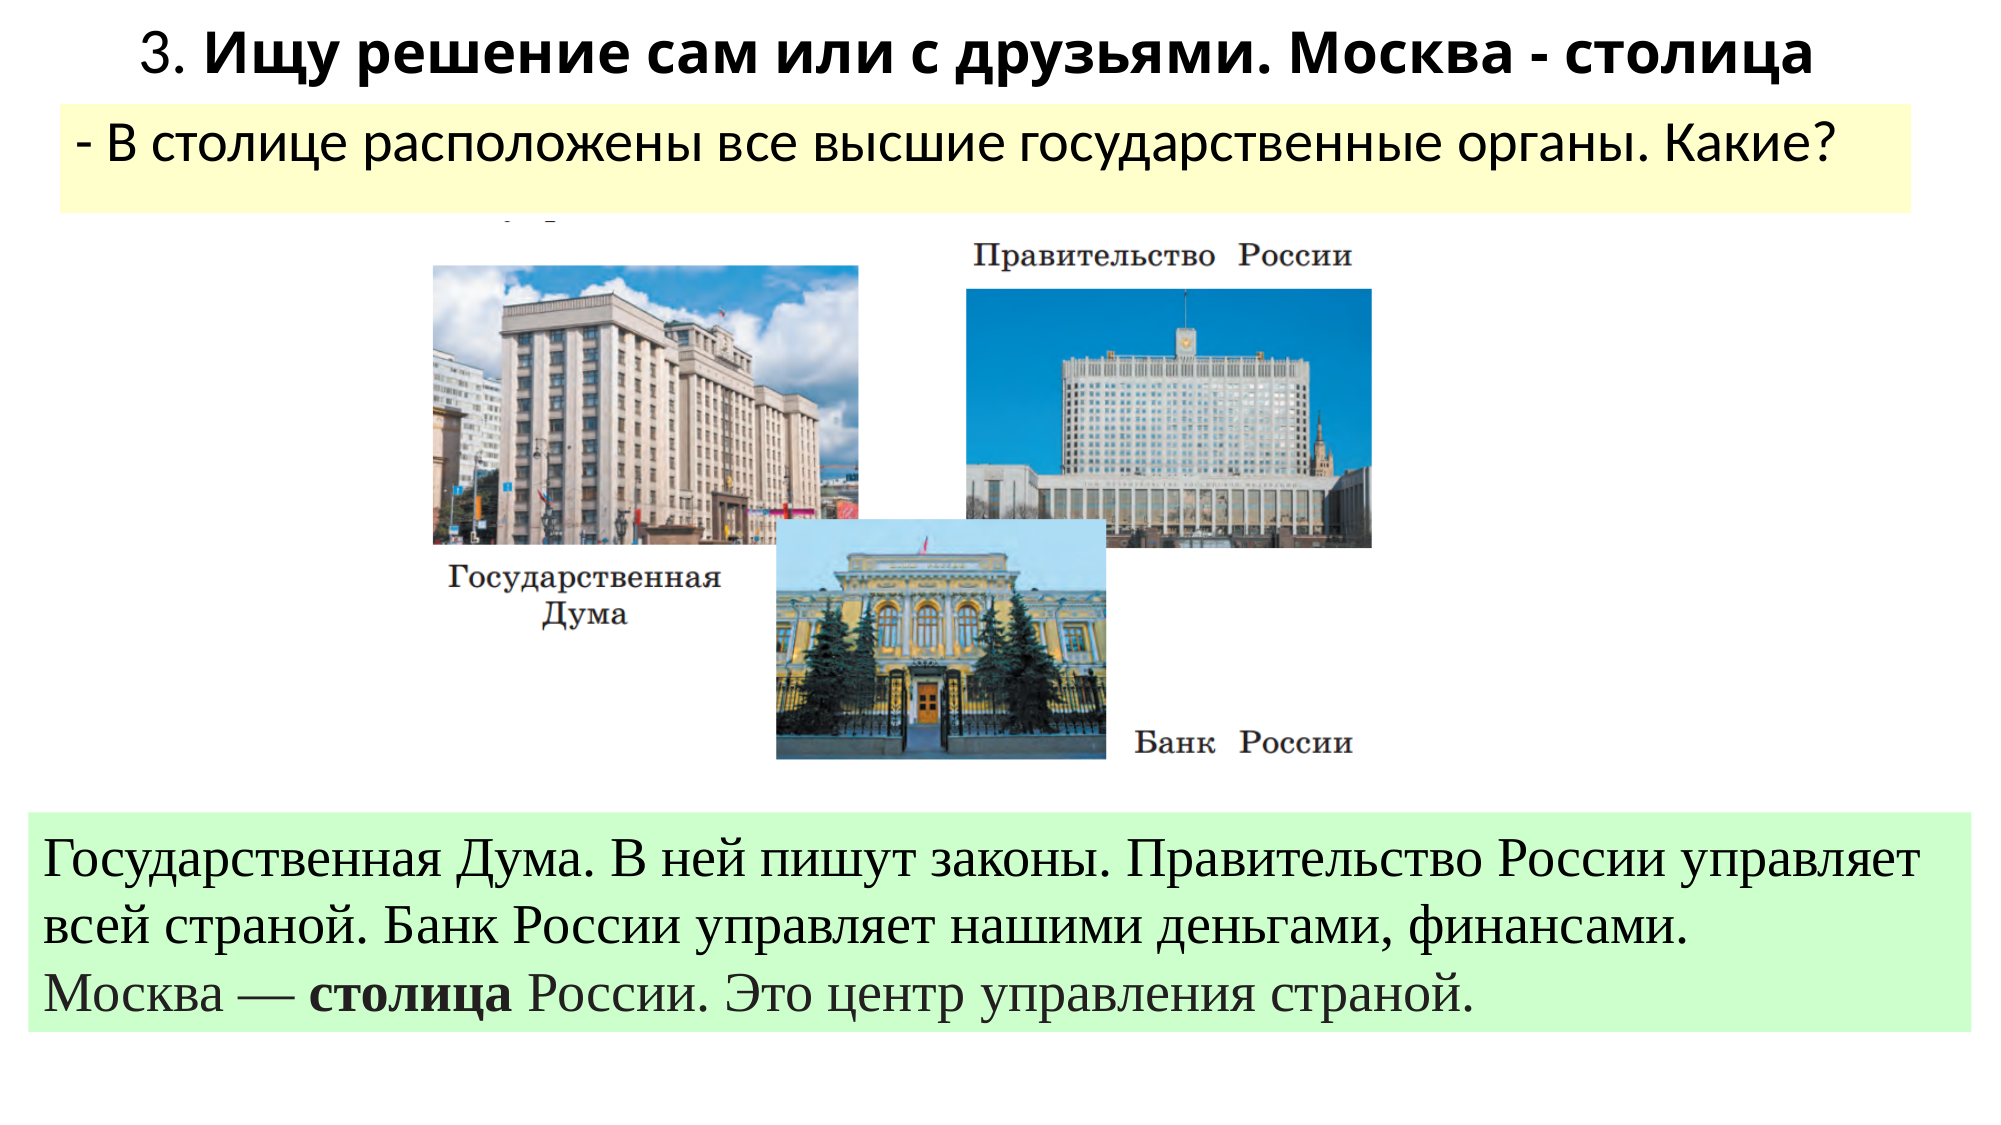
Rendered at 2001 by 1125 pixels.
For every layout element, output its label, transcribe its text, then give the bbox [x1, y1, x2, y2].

list - В столице расположены все высшие государственные органы. Какие? [60, 103, 1912, 214]
picture [403, 221, 1444, 804]
text_box Государственная Дума. В ней пишут законы. Правительство России управляет всей страной. Банк России управляет нашими деньгами, финансами. Москва — столица России. Это центр управления страной. [28, 812, 1972, 1032]
title 3. Ищу решение сам или с друзьями. Москва - столица [123, 8, 1849, 96]
